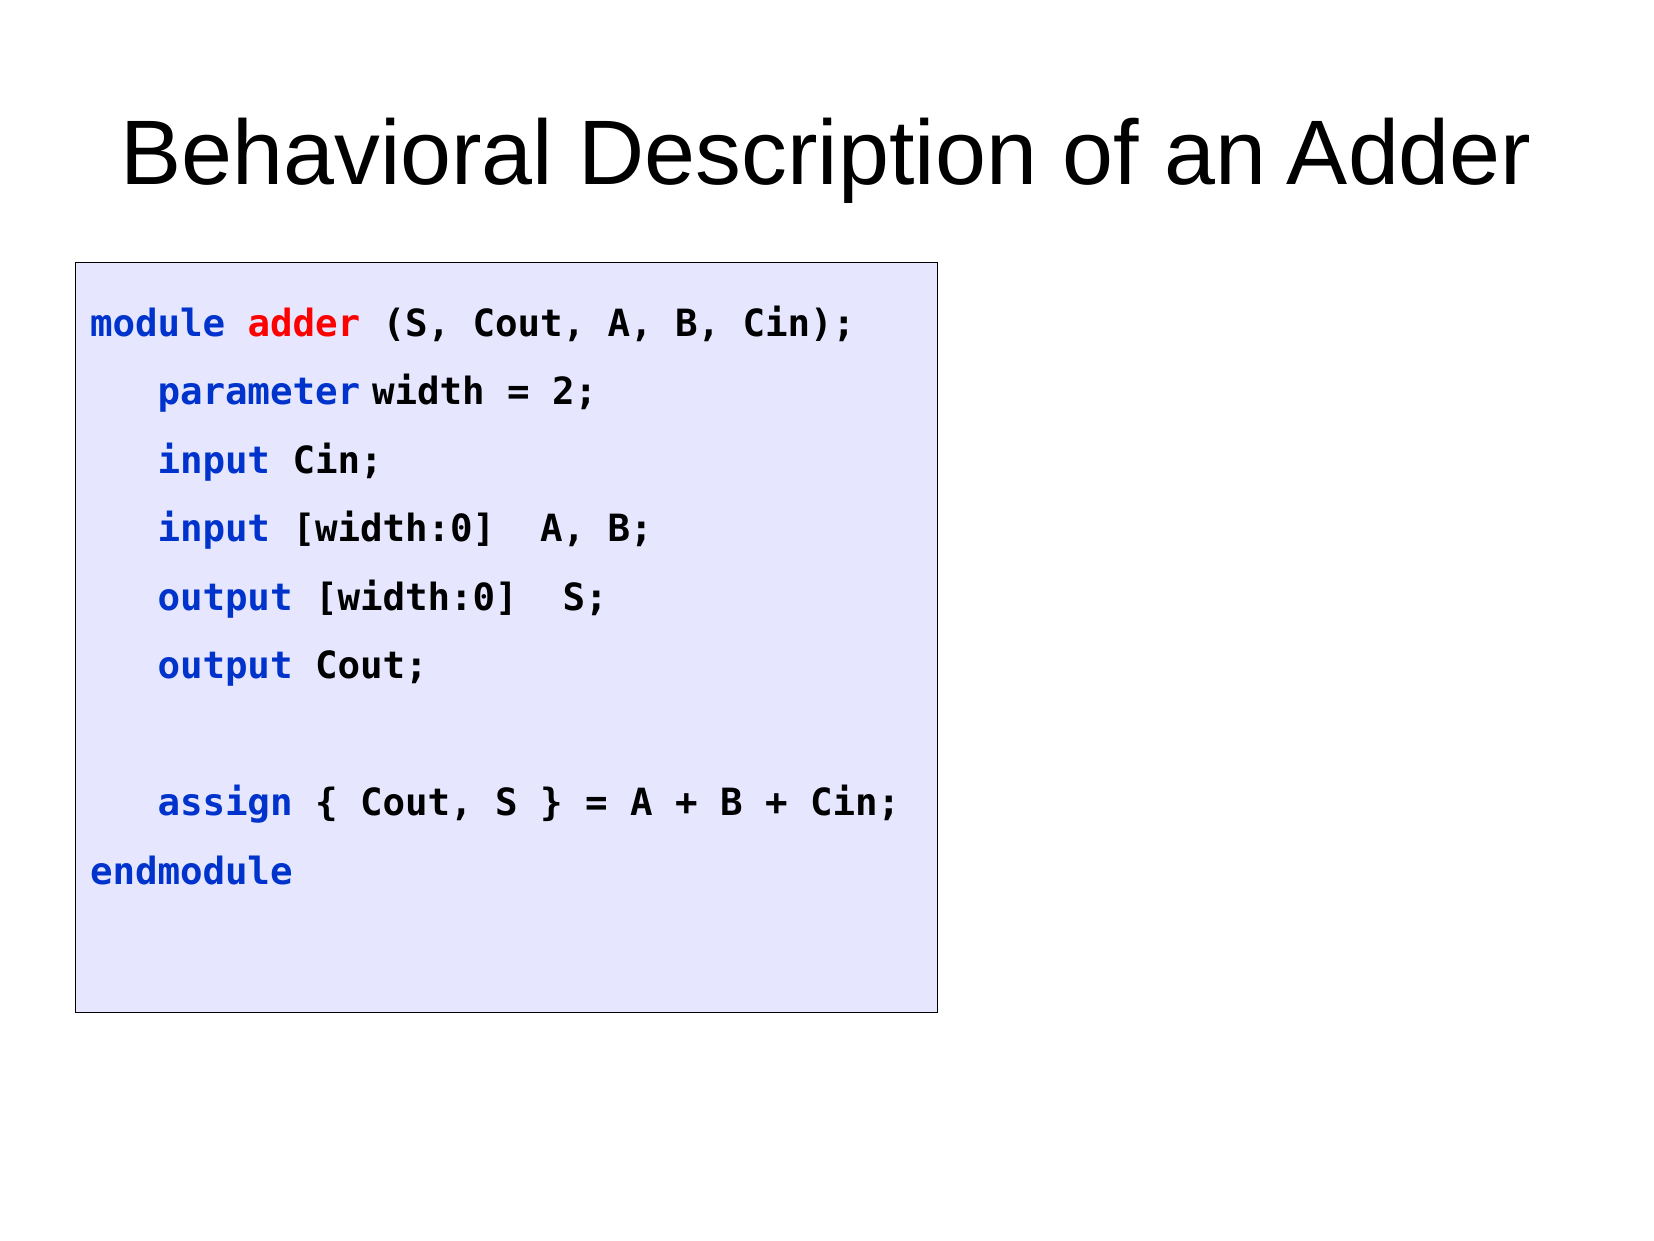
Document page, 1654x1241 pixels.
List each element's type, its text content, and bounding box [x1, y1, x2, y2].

title Behavioral Description of an Adder [82, 56, 1571, 250]
list module adder (S, Cout, A, B, Cin); parameter width = 2; input Cin; input [width:0] A, B; output [width:0] S; output Cout; assign { Cout, S } = A + B + Cin; endmodule [75, 293, 938, 976]
text_box [75, 976, 938, 1013]
text_box [75, 262, 938, 293]
